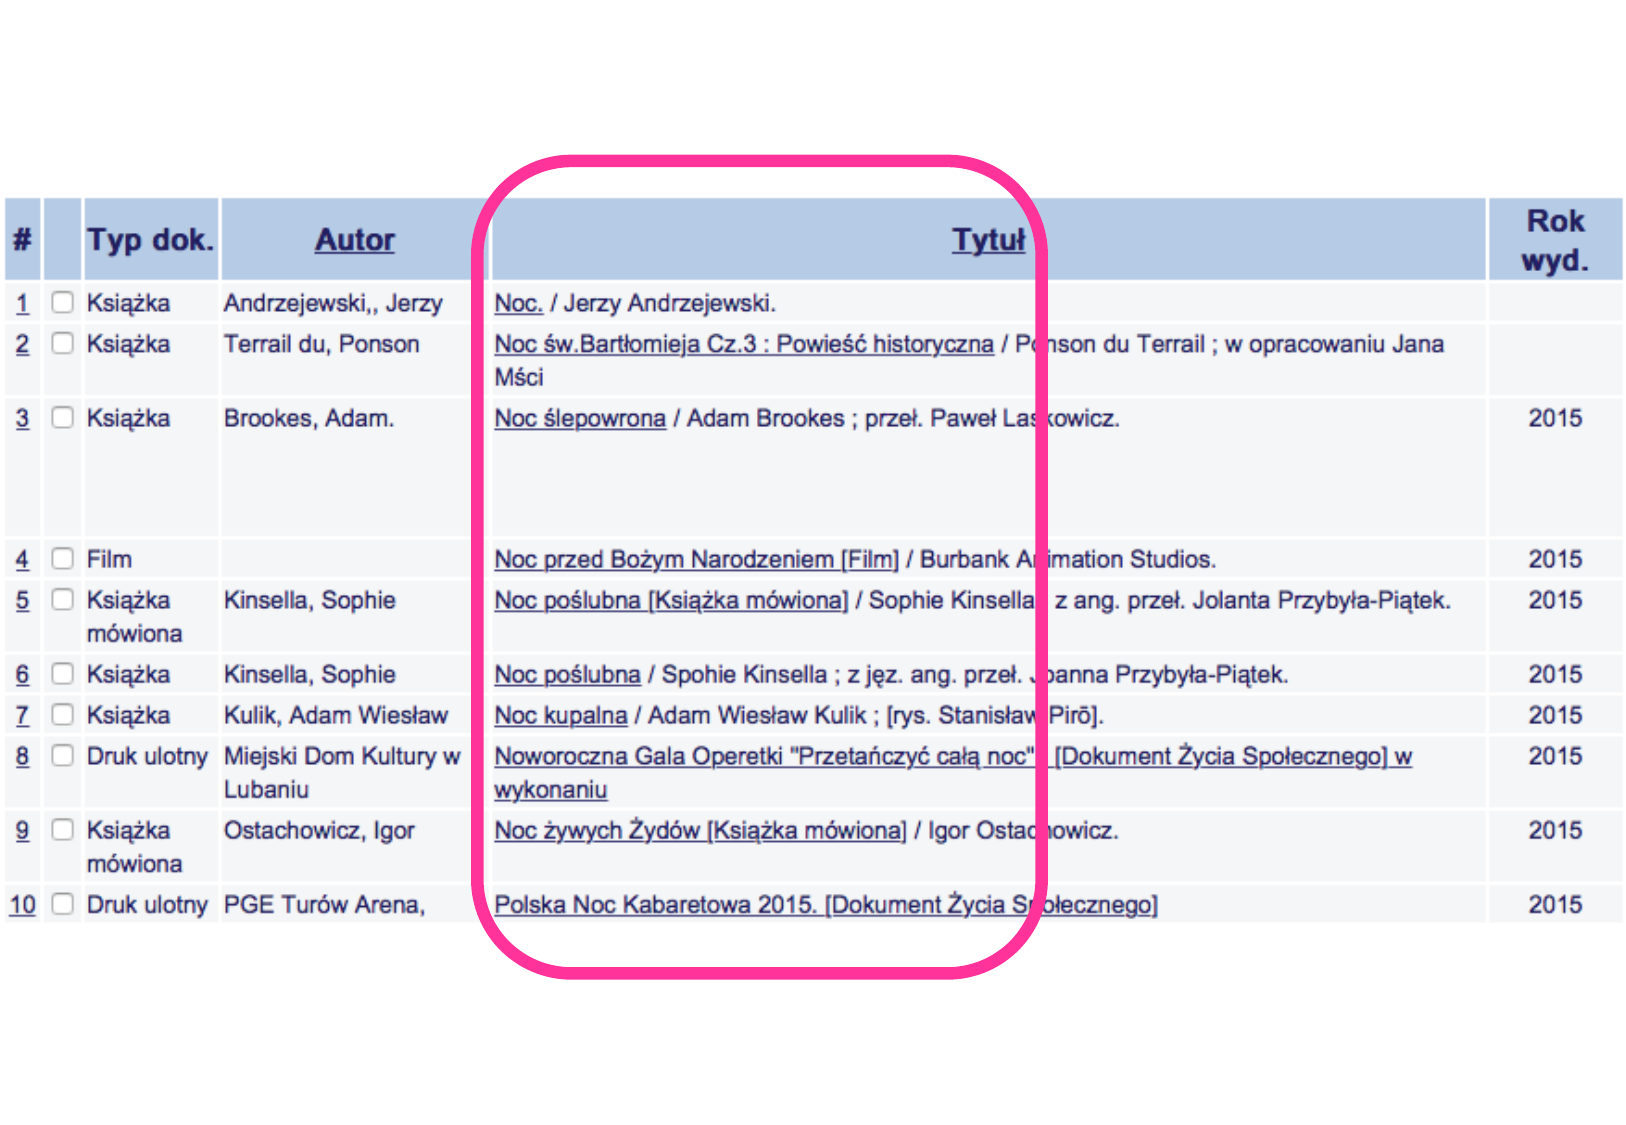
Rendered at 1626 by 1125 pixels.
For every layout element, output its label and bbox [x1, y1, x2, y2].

picture [484, 193, 1035, 932]
picture [0, 193, 491, 932]
picture [1028, 193, 1625, 932]
